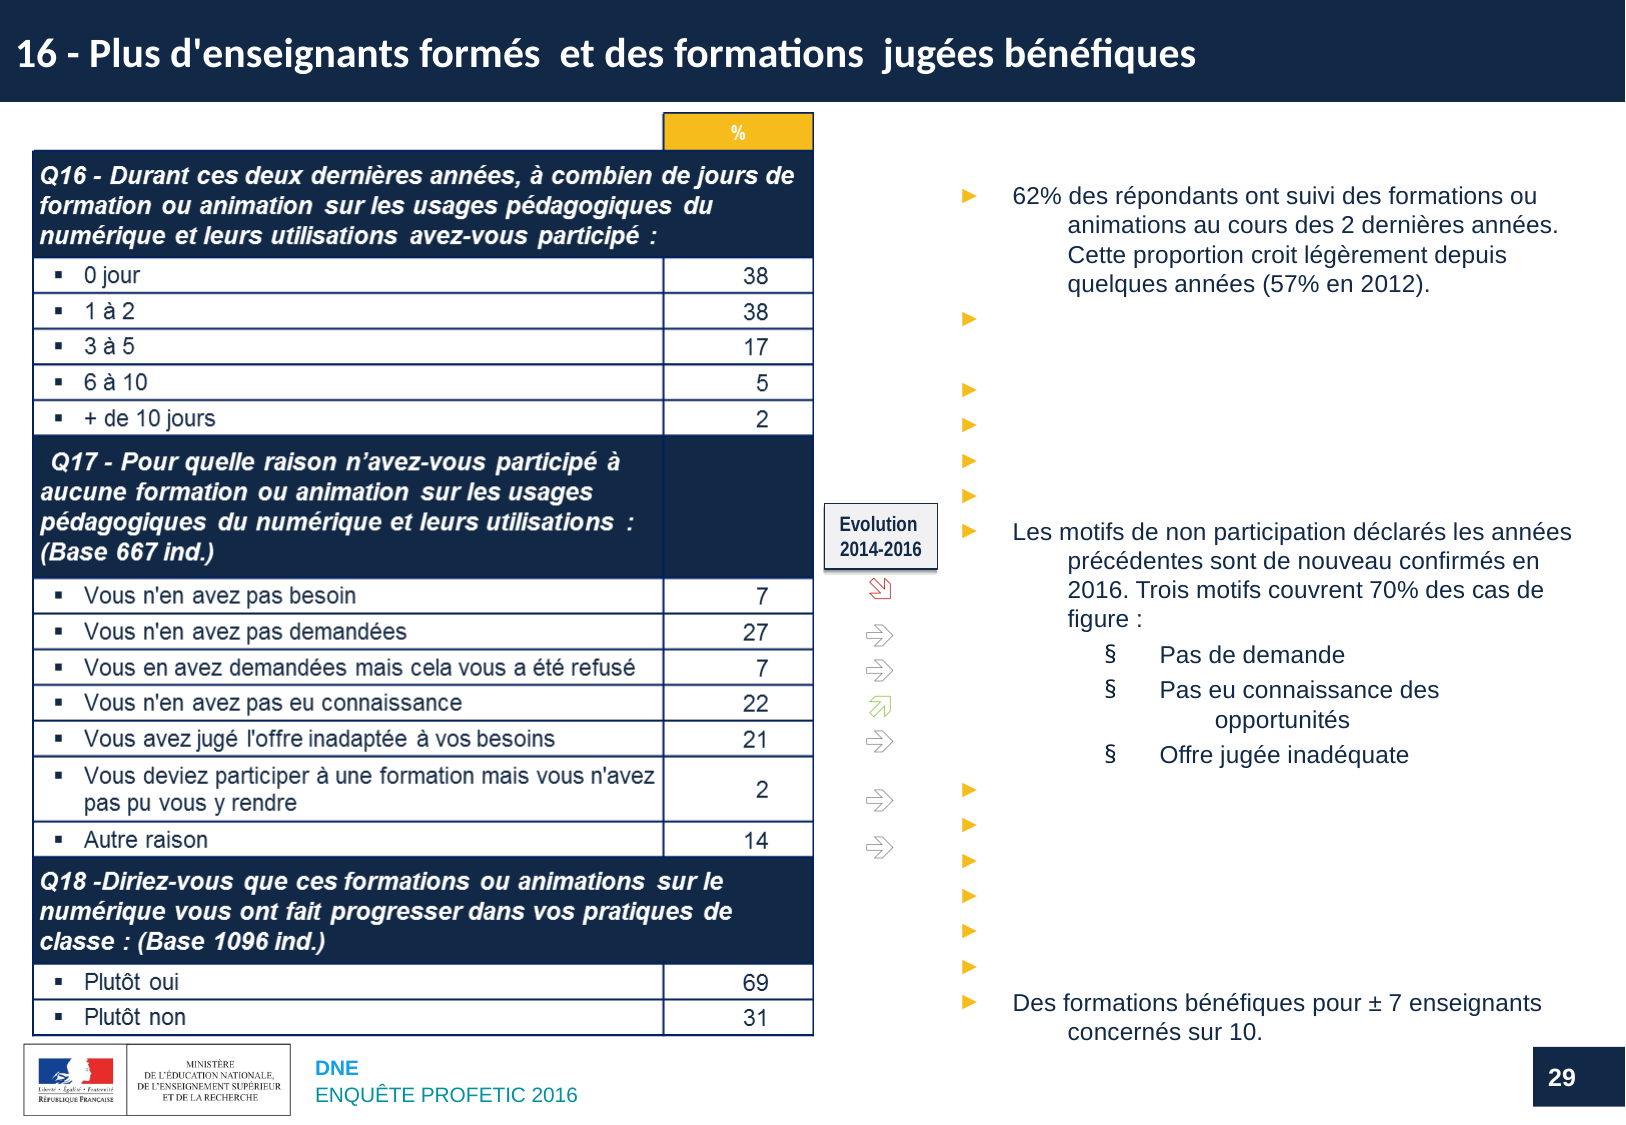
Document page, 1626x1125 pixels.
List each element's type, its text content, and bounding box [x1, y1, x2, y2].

text_box  [849, 609, 913, 645]
title 16 - Plus d'enseignants formés et des formations jugées bénéfiques [0, 0, 1625, 102]
text_box  [849, 775, 913, 826]
text_box  [849, 826, 913, 873]
text_box 29 [1533, 1046, 1625, 1107]
text_box  [852, 696, 910, 716]
text_box Evolution 2014-2016 [824, 503, 938, 570]
list 62% des répondants ont suivi des formations ou animations au cours des 2 dernières années. Cette proportion croit légèrement depuis quelques années (57% en 2012). Les motifs de non participation déclarés les années précédentes sont de nouveau confirmés en 2016. Trois motifs couvrent 70% des cas de figure : Pas de demande Pas eu connaissance des opportunités Offre jugée inadéquate Des formations bénéfiques pour ± 7 enseignants concernés sur 10. [942, 172, 1593, 1059]
text_box  [849, 645, 913, 696]
picture [32, 112, 814, 1046]
text_box  [849, 716, 913, 767]
text_box  [852, 562, 910, 613]
